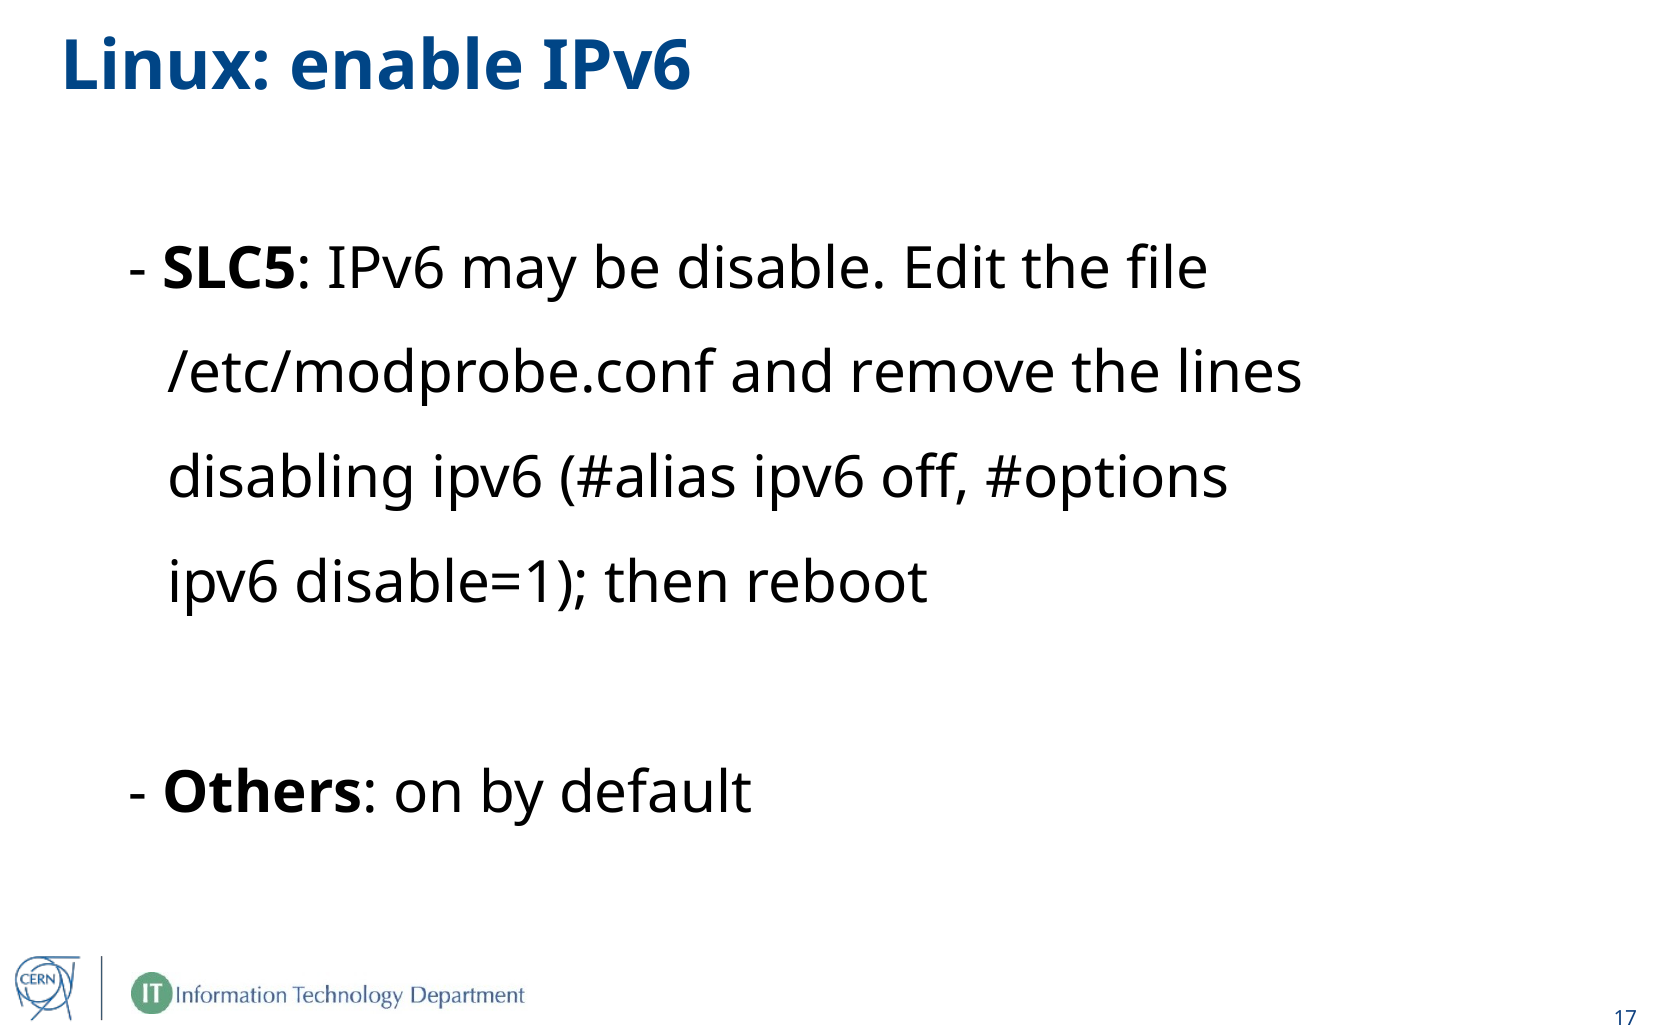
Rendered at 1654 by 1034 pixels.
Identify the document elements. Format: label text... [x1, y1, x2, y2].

picture [16, 985, 64, 1032]
picture [131, 972, 774, 1014]
text_box - SLC5: IPv6 may be disable. Edit the file /etc/modprobe.conf and remove the lines disabling ipv6 (#alias ipv6 off, #options ipv6 disable=1); then reboot - Others: on by default [113, 187, 1369, 906]
title Linux: enable IPv6 [60, 0, 1528, 138]
picture [17, 985, 59, 1001]
